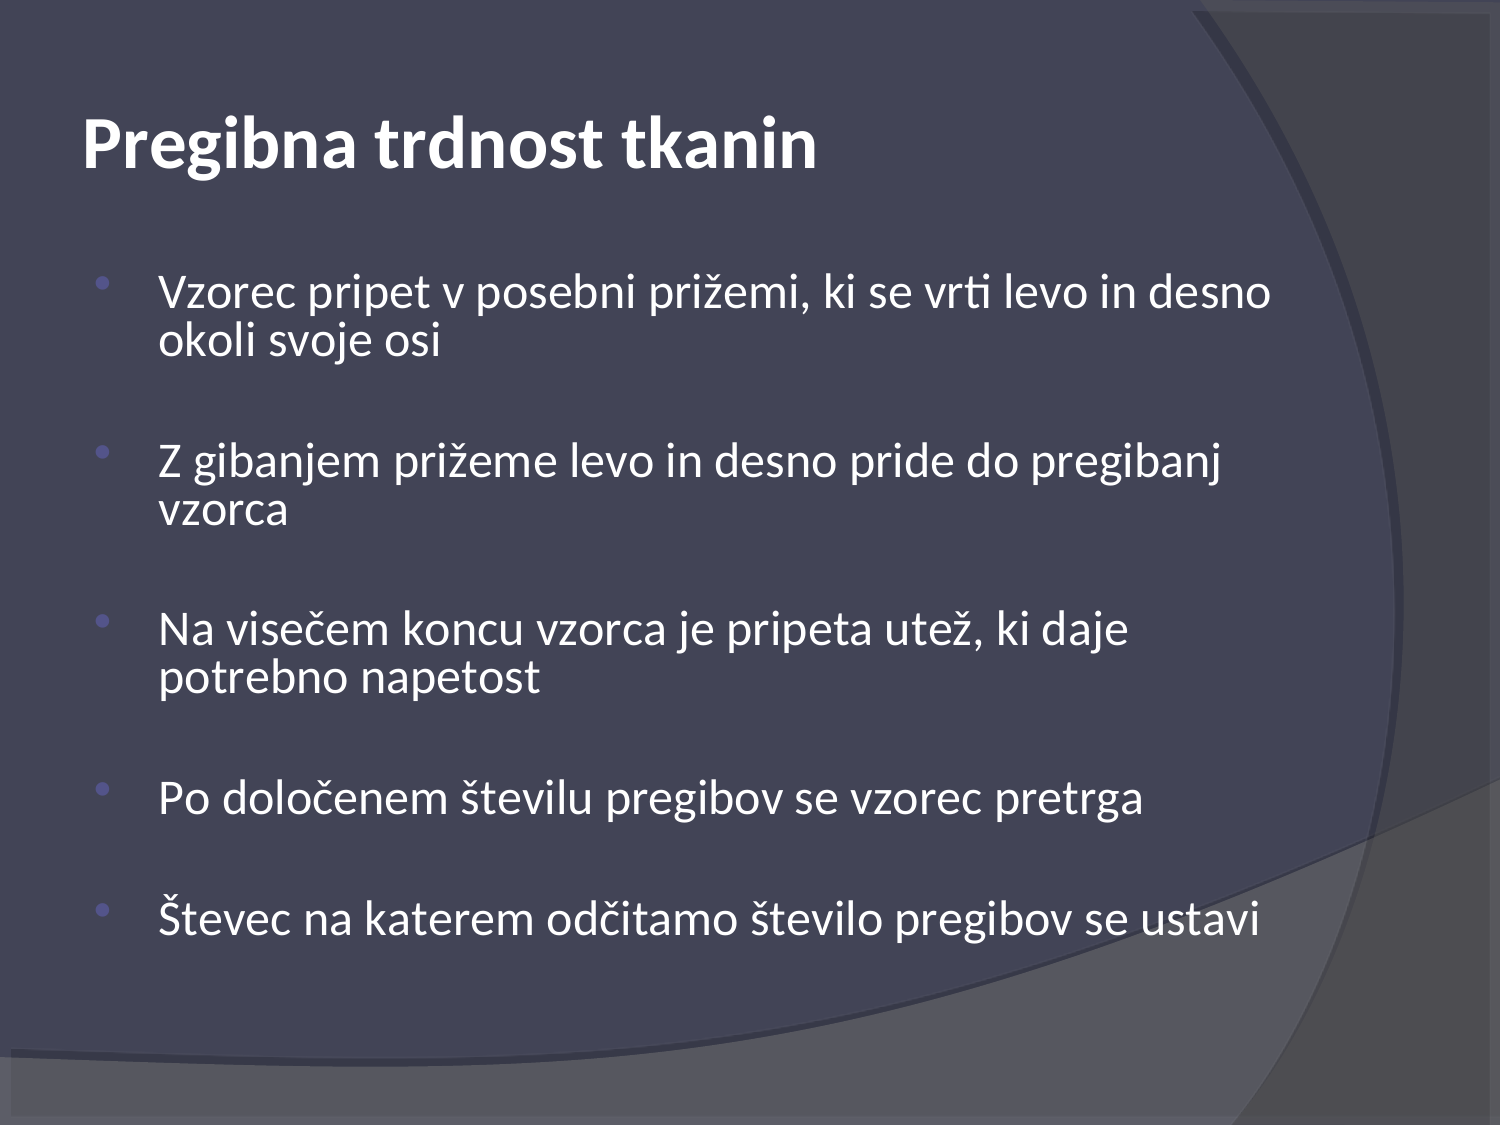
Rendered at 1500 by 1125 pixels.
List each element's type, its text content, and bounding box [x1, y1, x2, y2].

title Pregibna trdnost tkanin [74, 45, 1300, 233]
list Vzorec pripet v posebni prižemi, ki se vrti levo in desno okoli svoje osi Z gibanjem prižeme levo in desno pride do pregibanj vzorca Na visečem koncu vzorca je pripeta utež, ki daje potrebno napetost Po določenem številu pregibov se vzorec pretrga Števec na katerem odčitamo število pregibov se ustavi [74, 262, 1300, 1062]
